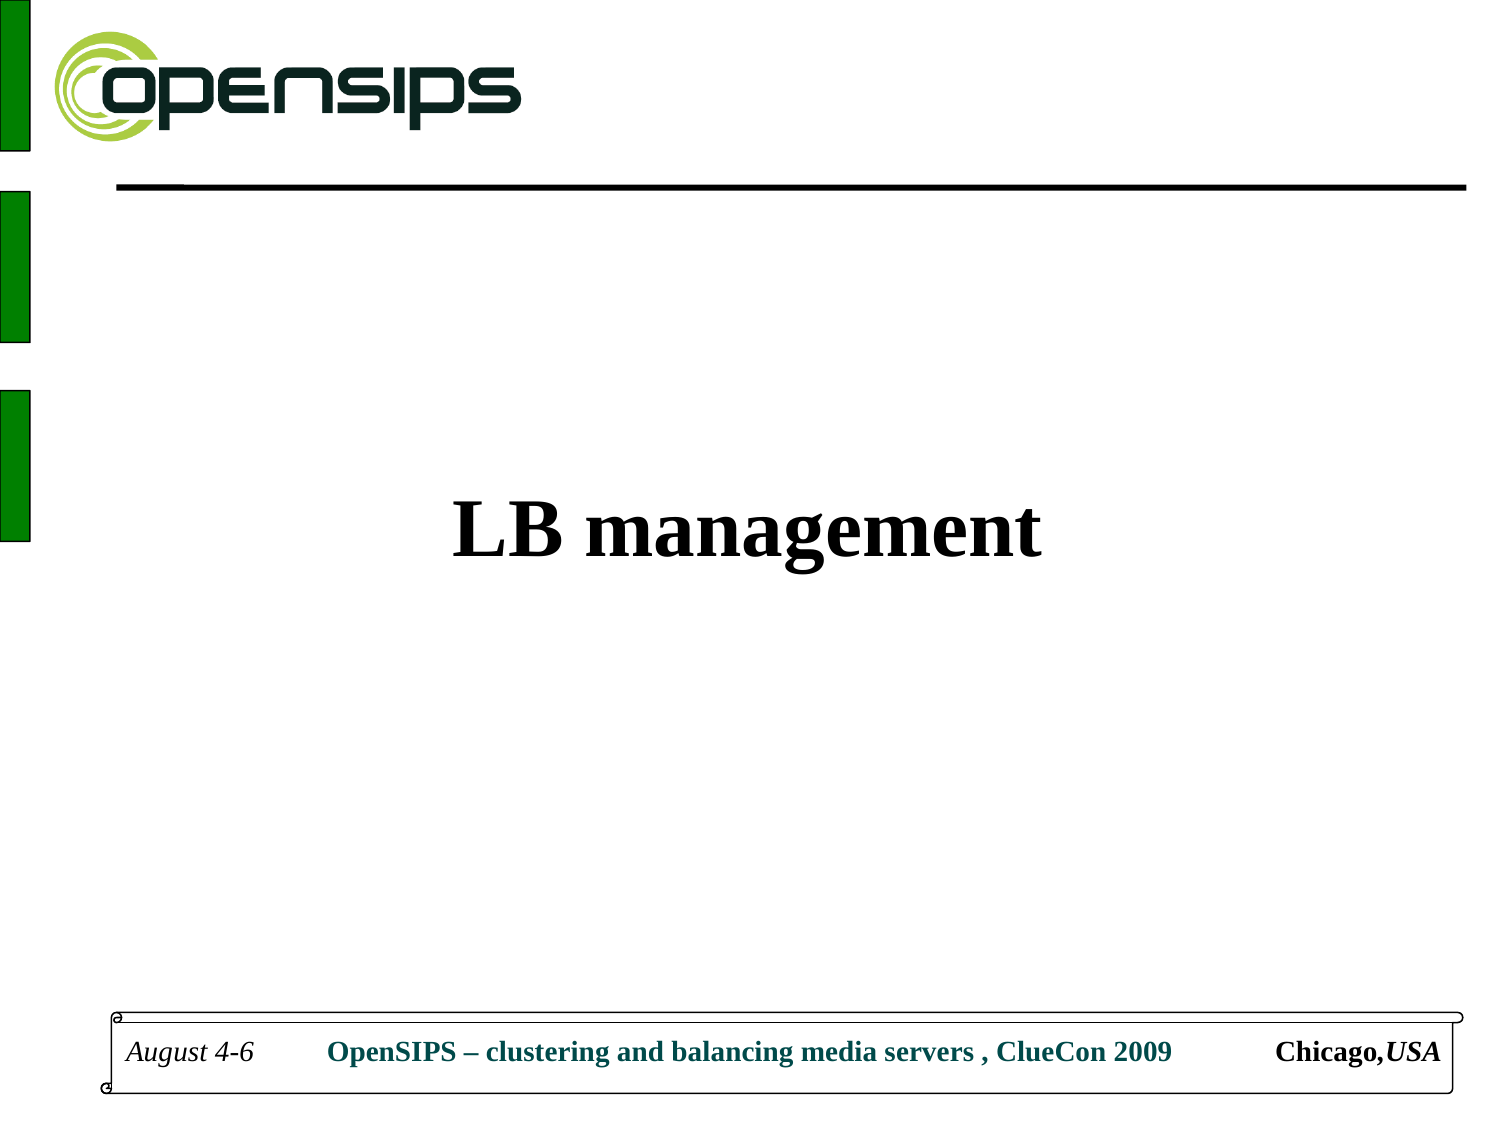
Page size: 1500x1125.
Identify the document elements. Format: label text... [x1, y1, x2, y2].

picture [51, 27, 532, 148]
text_box LB management [438, 502, 1136, 610]
